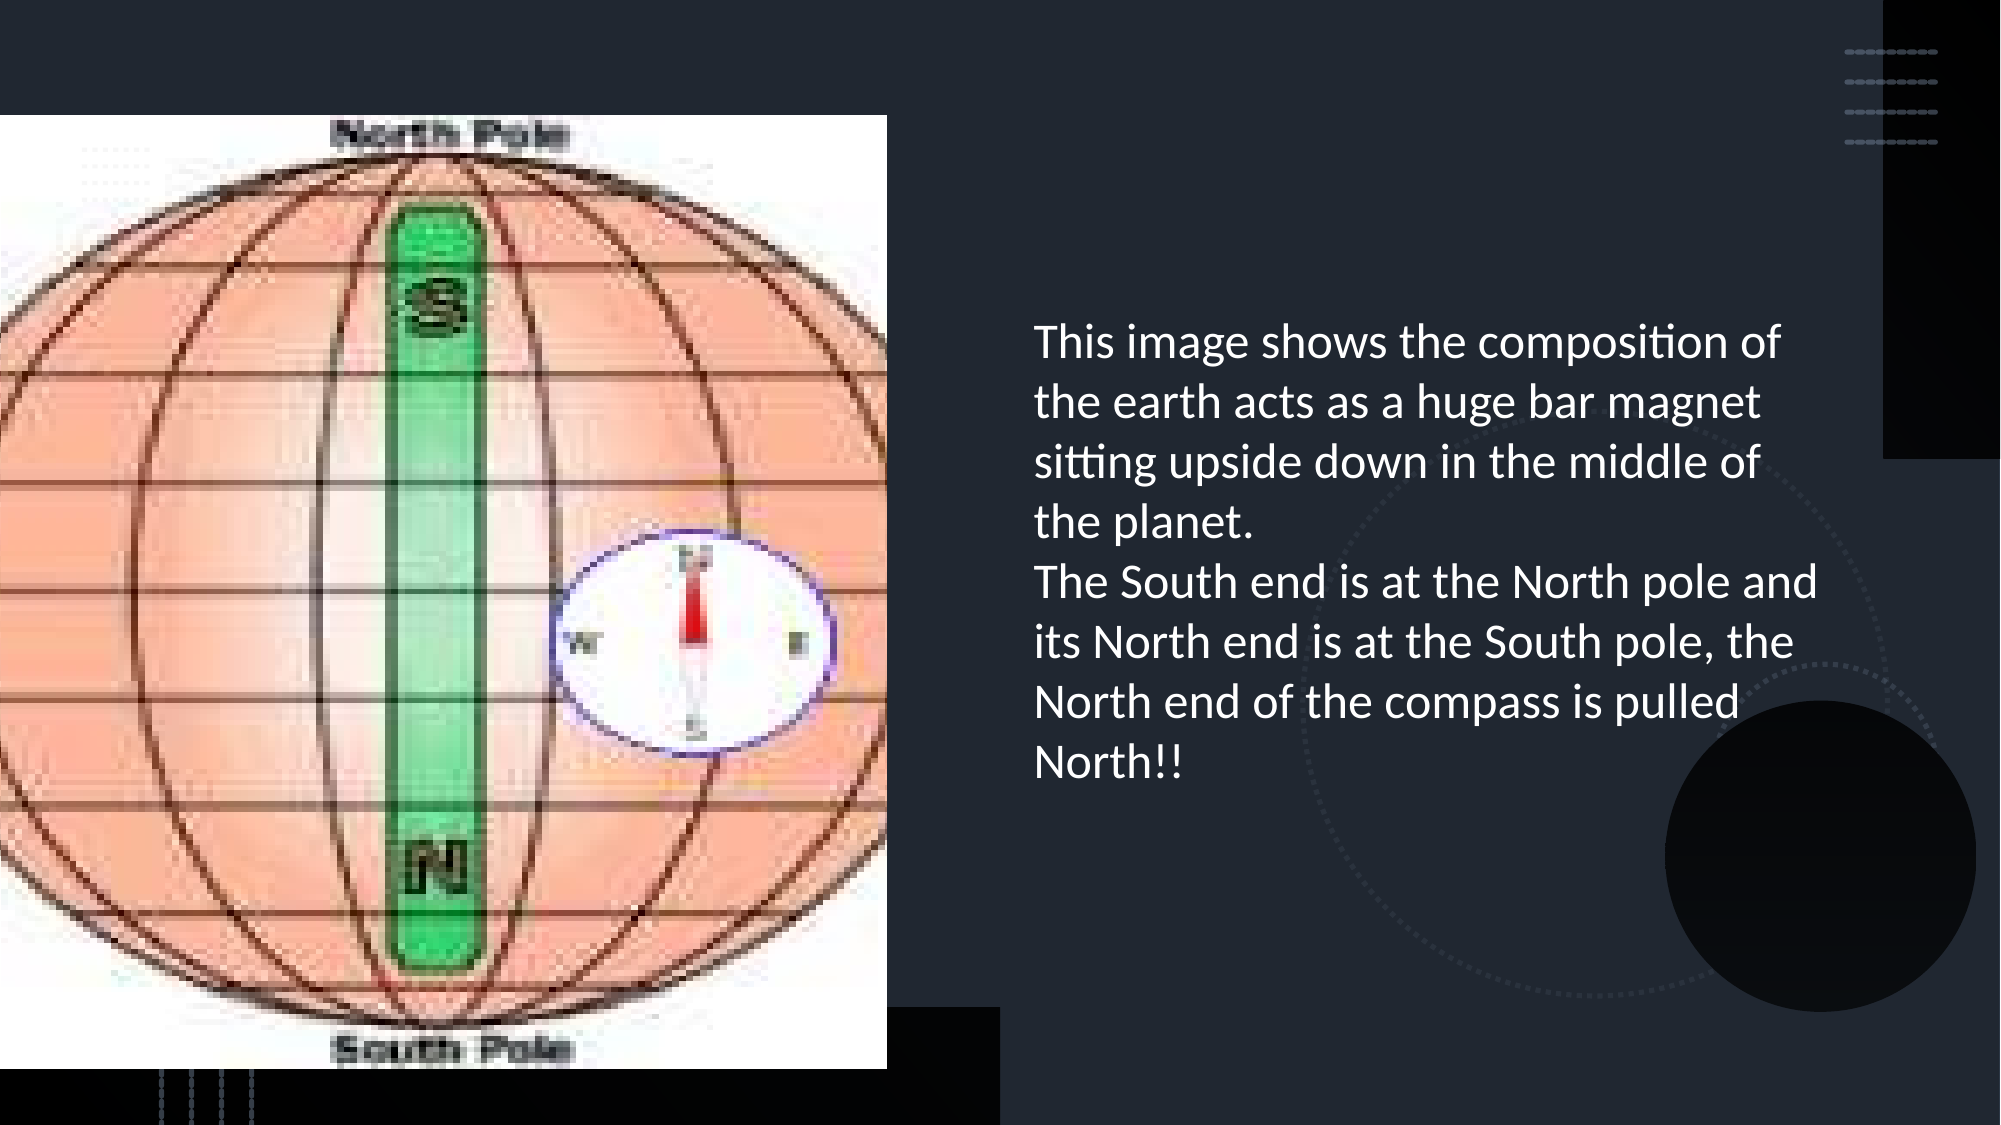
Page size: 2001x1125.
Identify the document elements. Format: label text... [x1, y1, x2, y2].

text_box [0, 0, 2000, 1125]
picture [0, 115, 887, 1069]
text_box [164, 1069, 190, 1125]
text_box [0, 1069, 160, 1125]
text_box [193, 1069, 220, 1125]
text_box [223, 1069, 250, 1125]
text_box This image shows the composition of the earth acts as a huge bar magnet sitting upside down in the middle of the planet. The South end is at the North pole and its North end is at the South pole, the North end of the compass is pulled North!! [1018, 301, 1850, 802]
